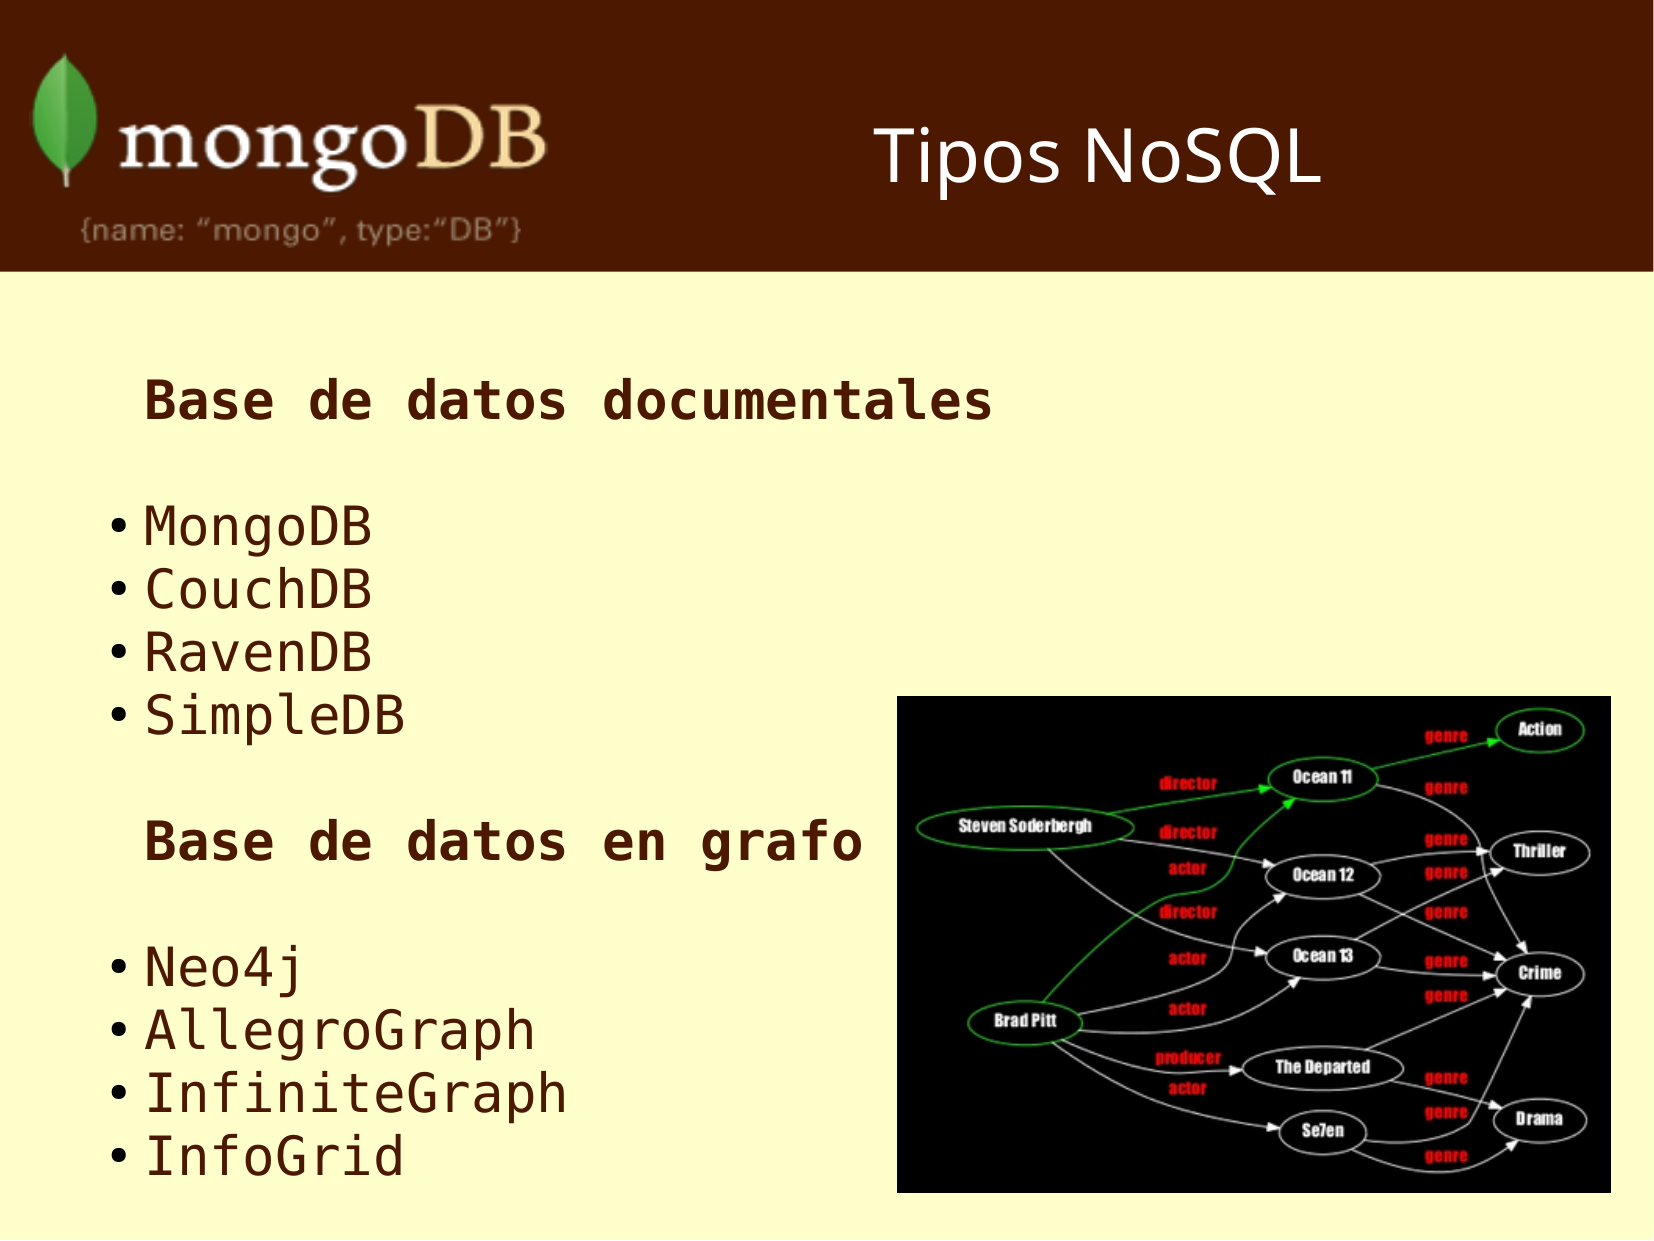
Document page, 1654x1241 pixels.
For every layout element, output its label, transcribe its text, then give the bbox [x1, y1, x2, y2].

text_box [0, 0, 1654, 272]
picture [23, 47, 558, 255]
title Tipos NoSQL [625, 49, 1571, 257]
text_box Base de datos documentales MongoDB CouchDB RavenDB SimpleDB Base de datos en grafo Neo4j AllegroGraph InfiniteGraph InfoGrid [94, 361, 1489, 1196]
picture [897, 696, 1611, 1193]
